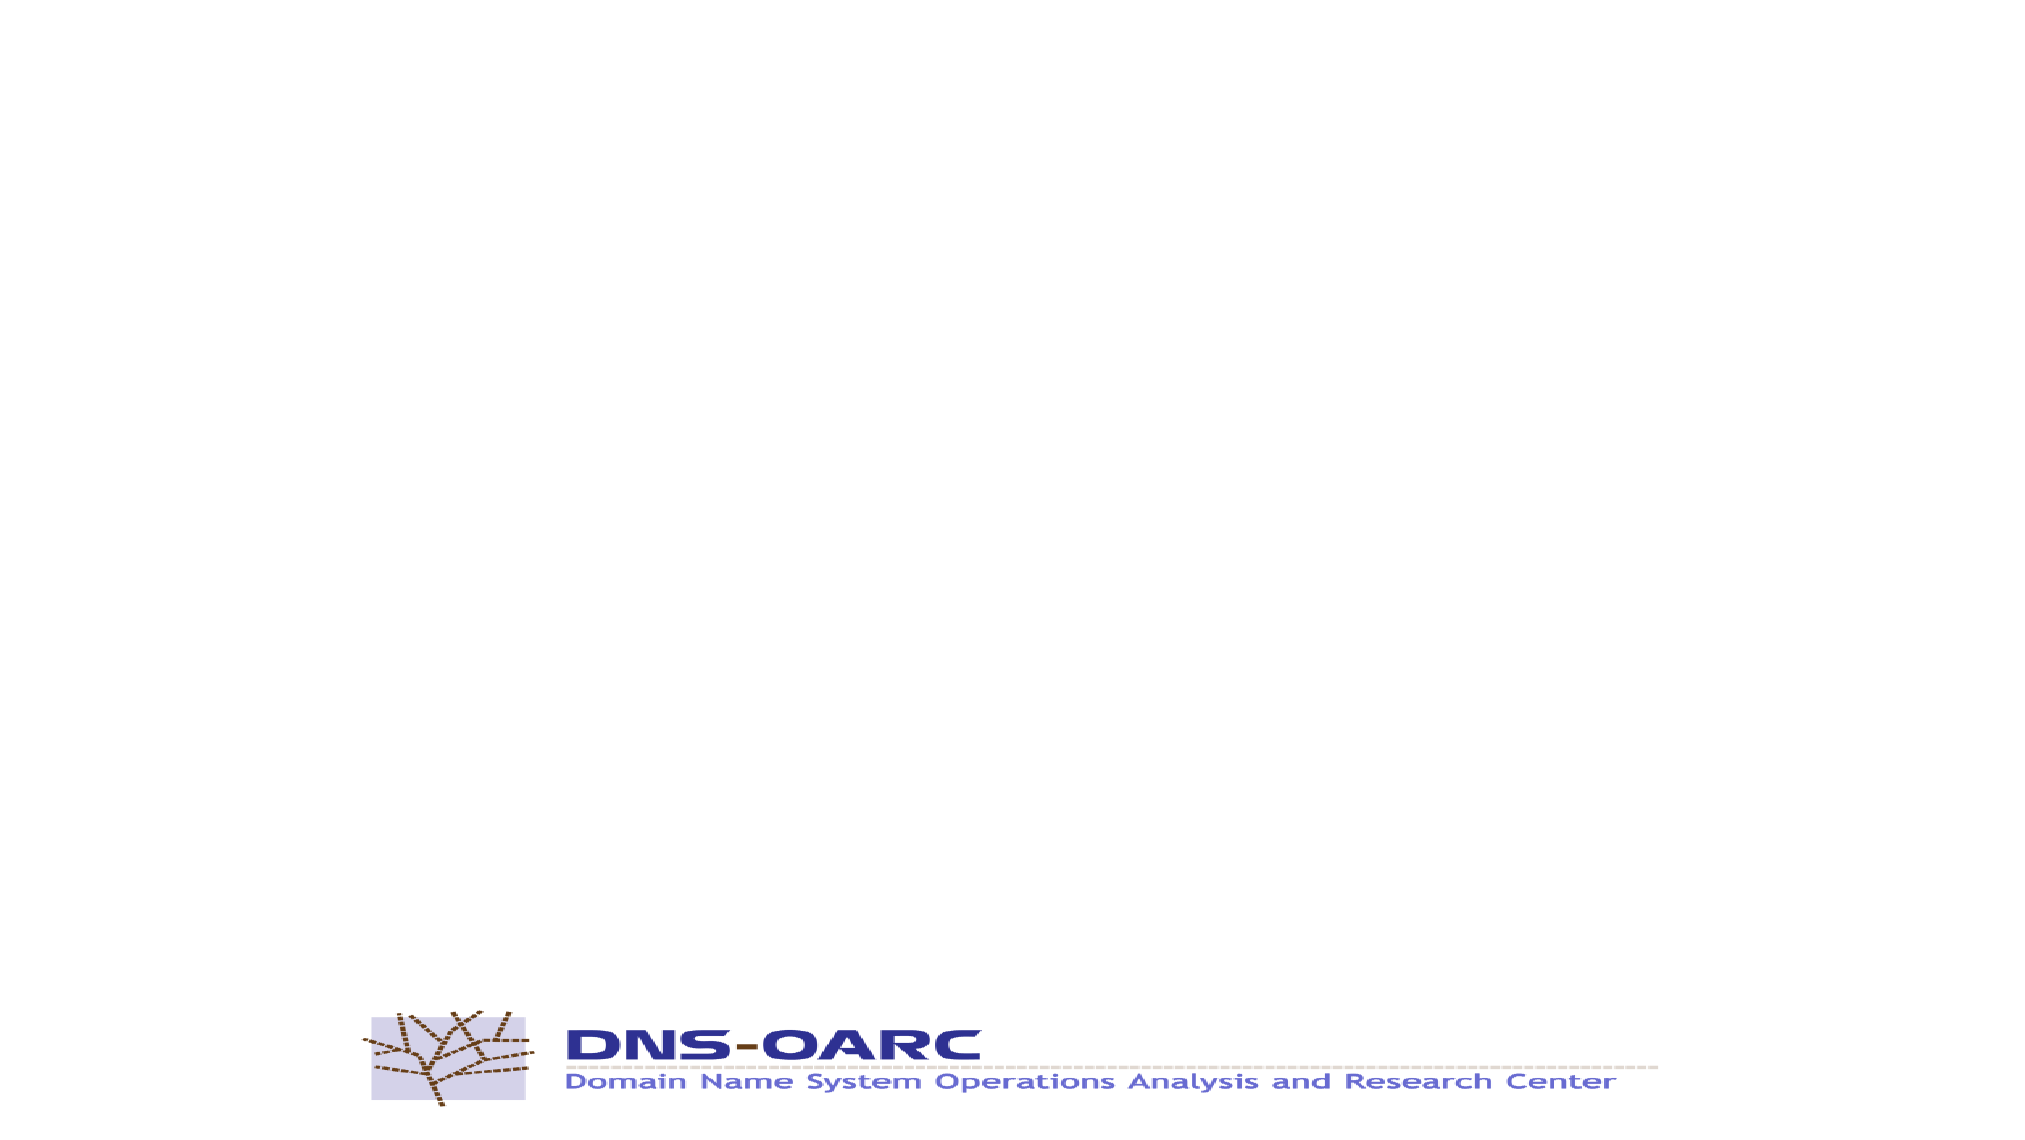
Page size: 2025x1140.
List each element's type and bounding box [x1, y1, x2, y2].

picture [289, 1004, 1700, 1113]
